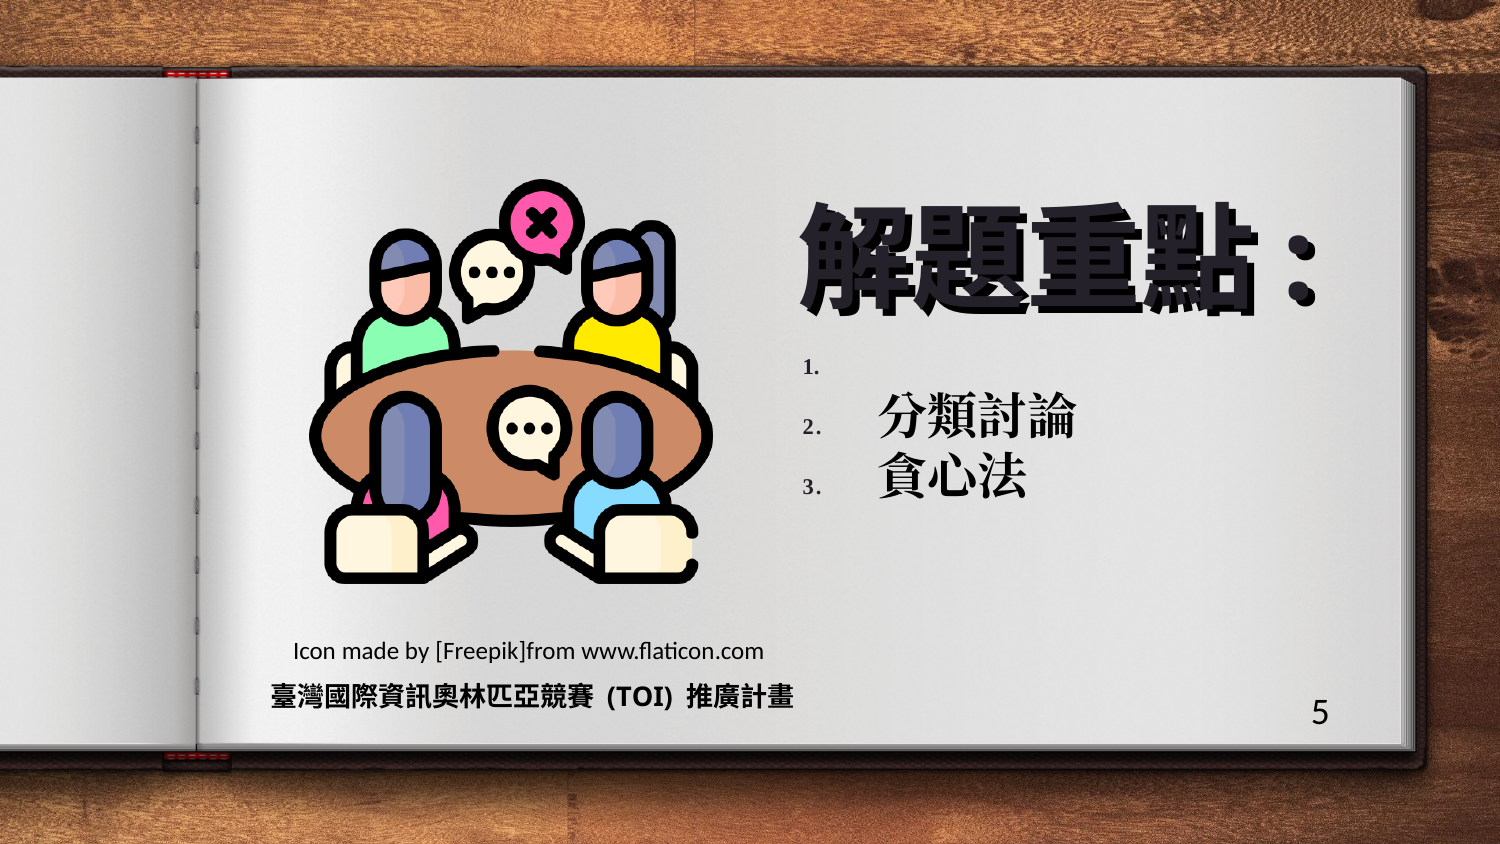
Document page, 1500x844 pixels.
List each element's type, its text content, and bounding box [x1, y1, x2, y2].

title 解題重點: [782, 146, 1313, 338]
subtitle 分類討論 貪心法 [787, 309, 1361, 584]
text_box [1295, 672, 1386, 737]
text_box Icon made by [Freepik]from www.flaticon.com [278, 627, 867, 672]
picture [309, 179, 713, 584]
